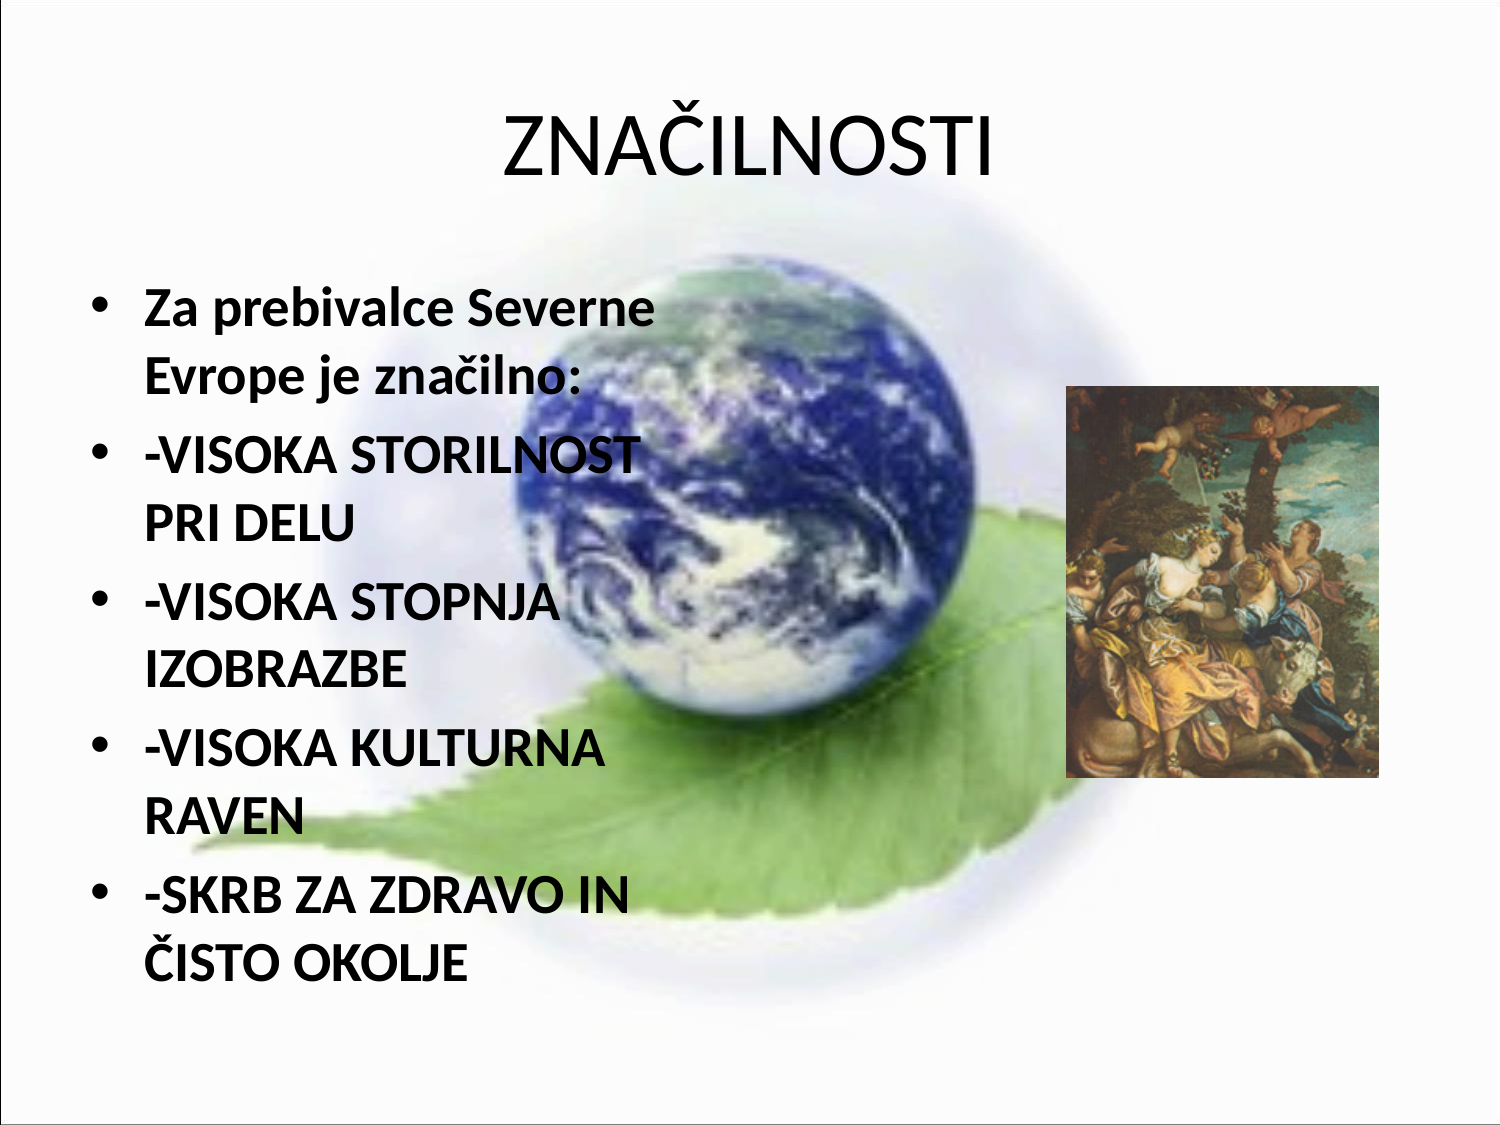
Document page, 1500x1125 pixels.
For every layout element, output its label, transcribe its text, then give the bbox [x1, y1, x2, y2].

title ZNAČILNOSTI [75, 45, 1425, 233]
list Za prebivalce Severne Evrope je značilno: -VISOKA STORILNOST PRI DELU -VISOKA STOPNJA IZOBRAZBE -VISOKA KULTURNA RAVEN -SKRB ZA ZDRAVO IN ČISTO OKOLJE [75, 262, 738, 1005]
picture [0, 0, 1500, 1125]
